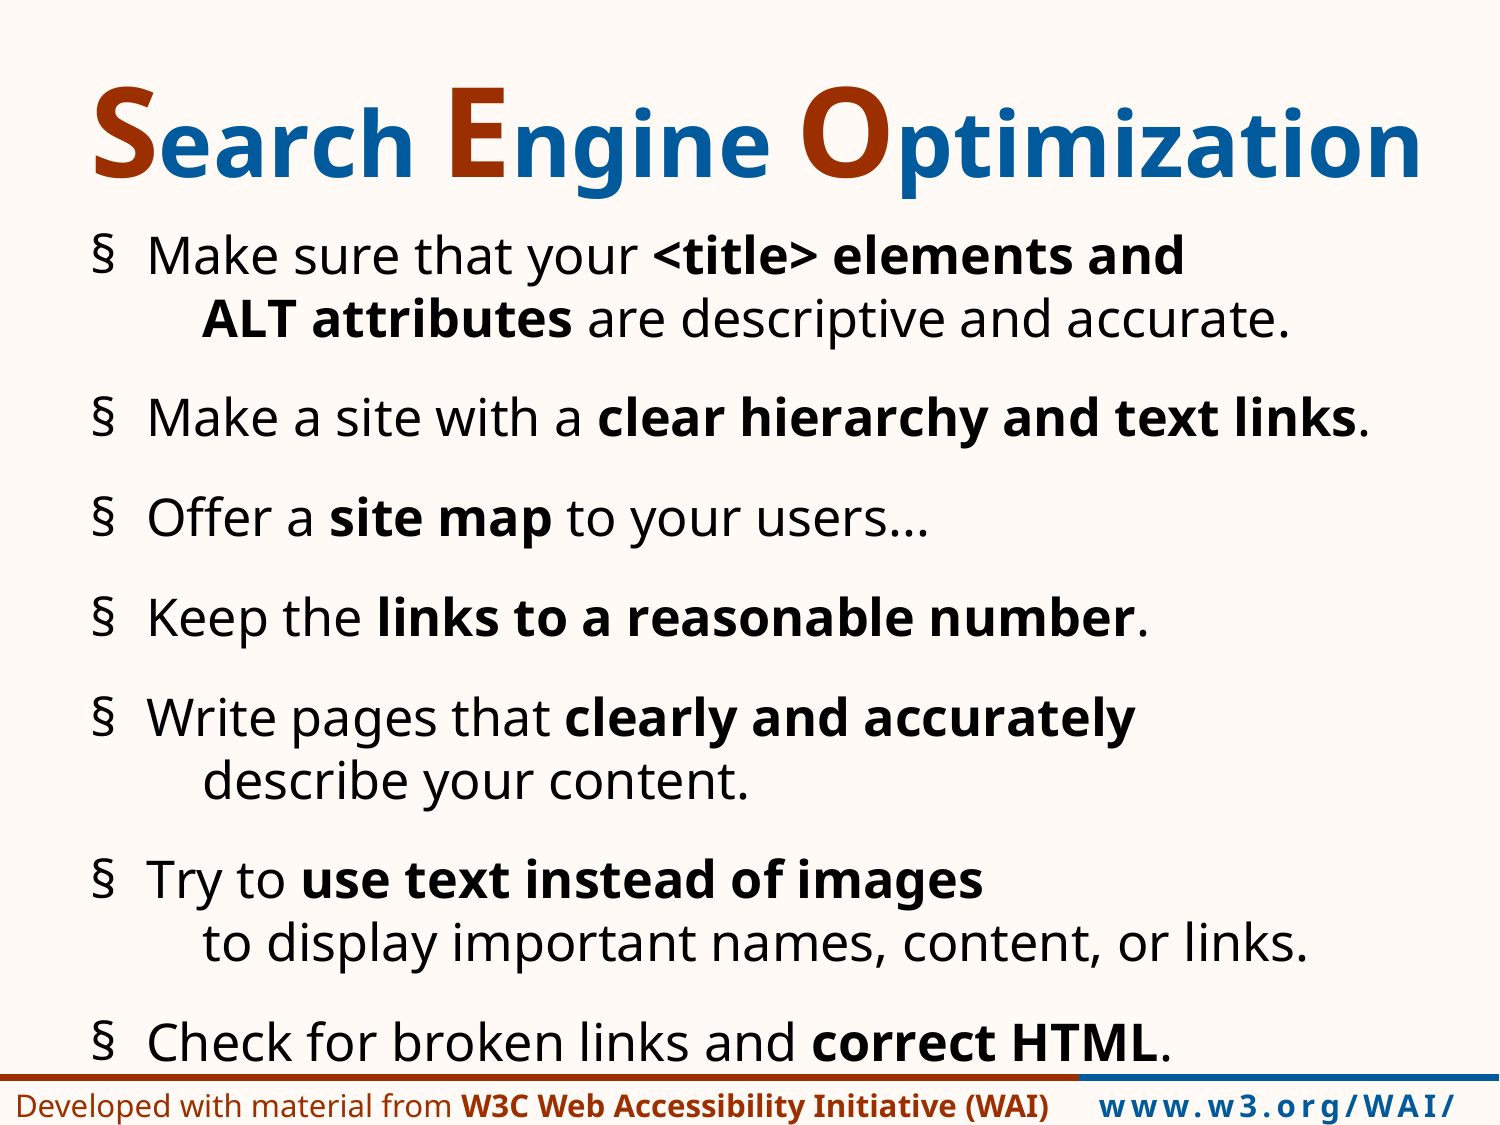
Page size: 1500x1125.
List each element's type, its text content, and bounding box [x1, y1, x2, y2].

title Search Engine Optimization [75, 45, 1500, 186]
list Make sure that your <title> elements and ALT attributes are descriptive and accurate. Make a site with a clear hierarchy and text links. Offer a site map to your users... Keep the links to a reasonable number. Write pages that clearly and accurately describe your content. Try to use text instead of images to display important names, content, or links. Check for broken links and correct HTML. [75, 215, 1500, 1125]
